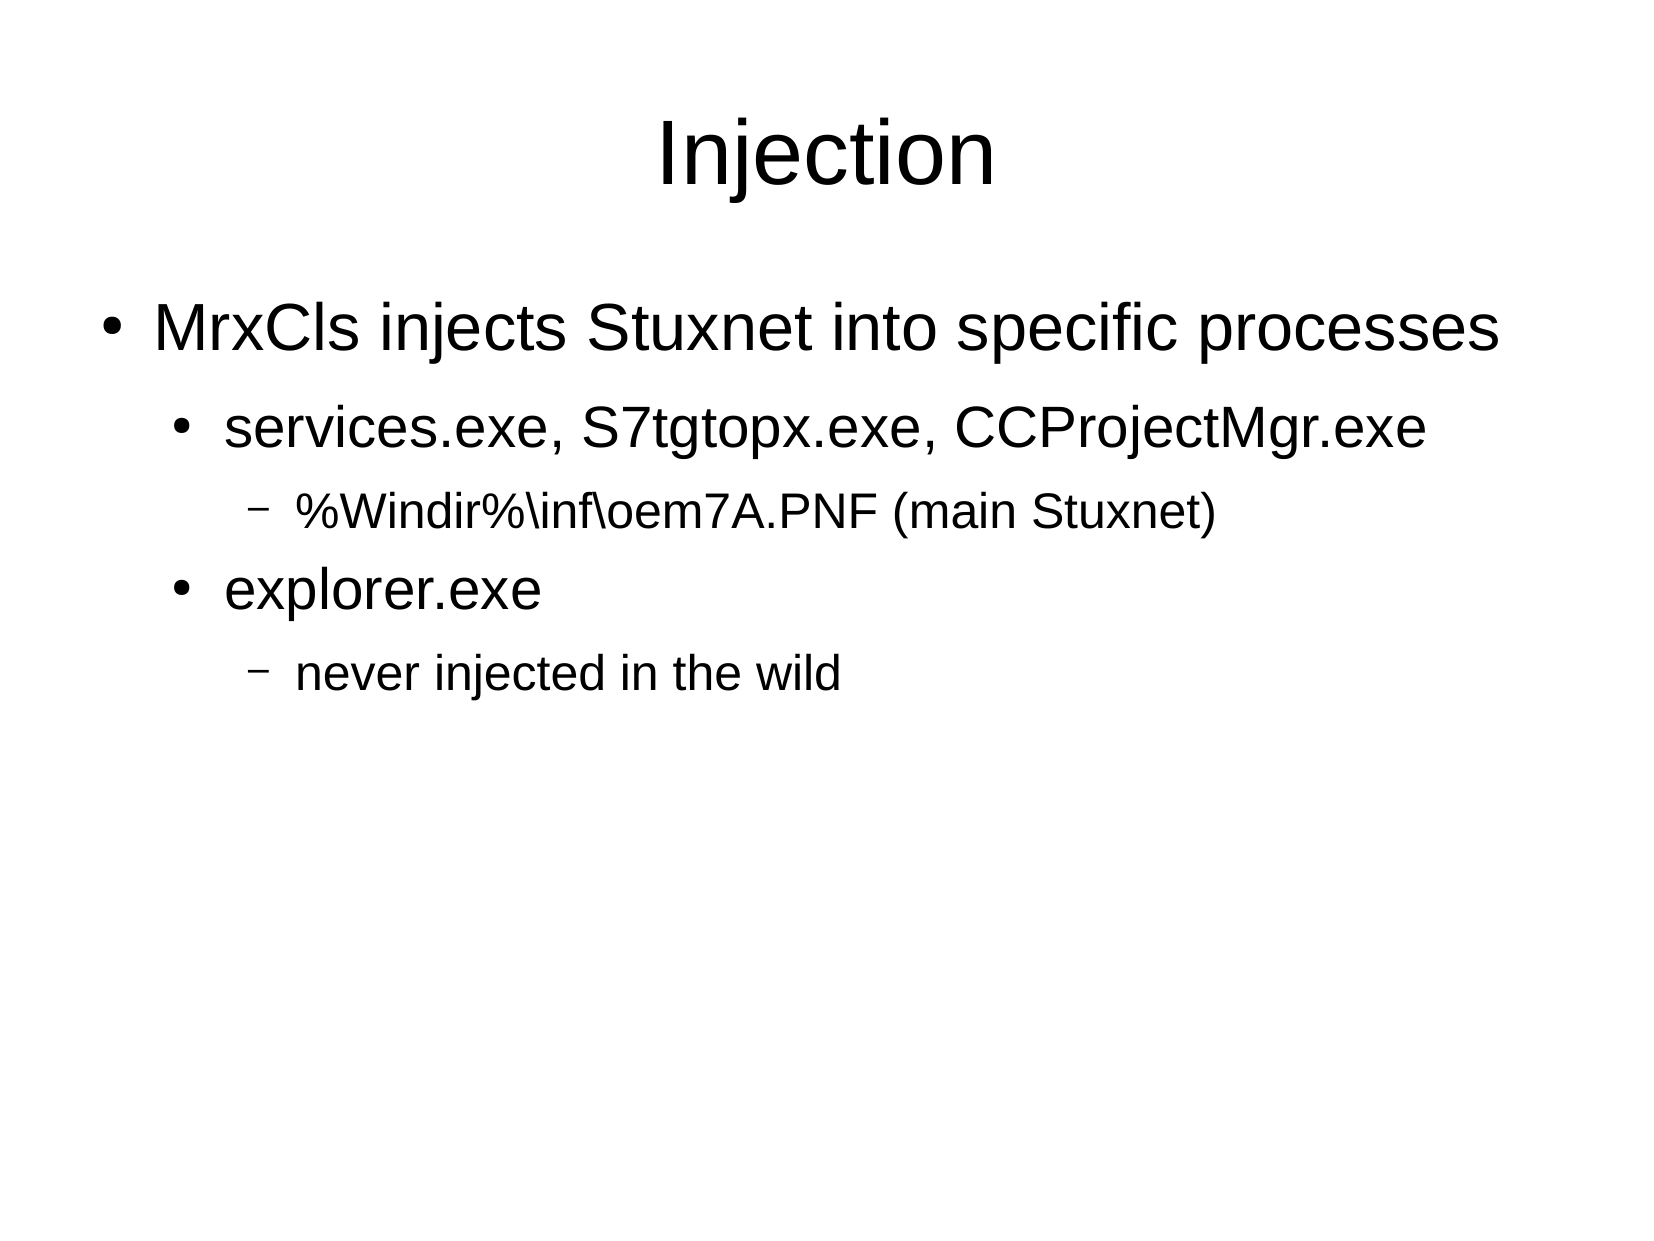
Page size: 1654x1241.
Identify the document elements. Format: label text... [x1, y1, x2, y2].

title Injection [82, 49, 1571, 257]
list MrxCls injects Stuxnet into specific processes services.exe, S7tgtopx.exe, CCProjectMgr.exe %Windir%\inf\oem7A.PNF (main Stuxnet) explorer.exe never injected in the wild [82, 290, 1571, 1109]
